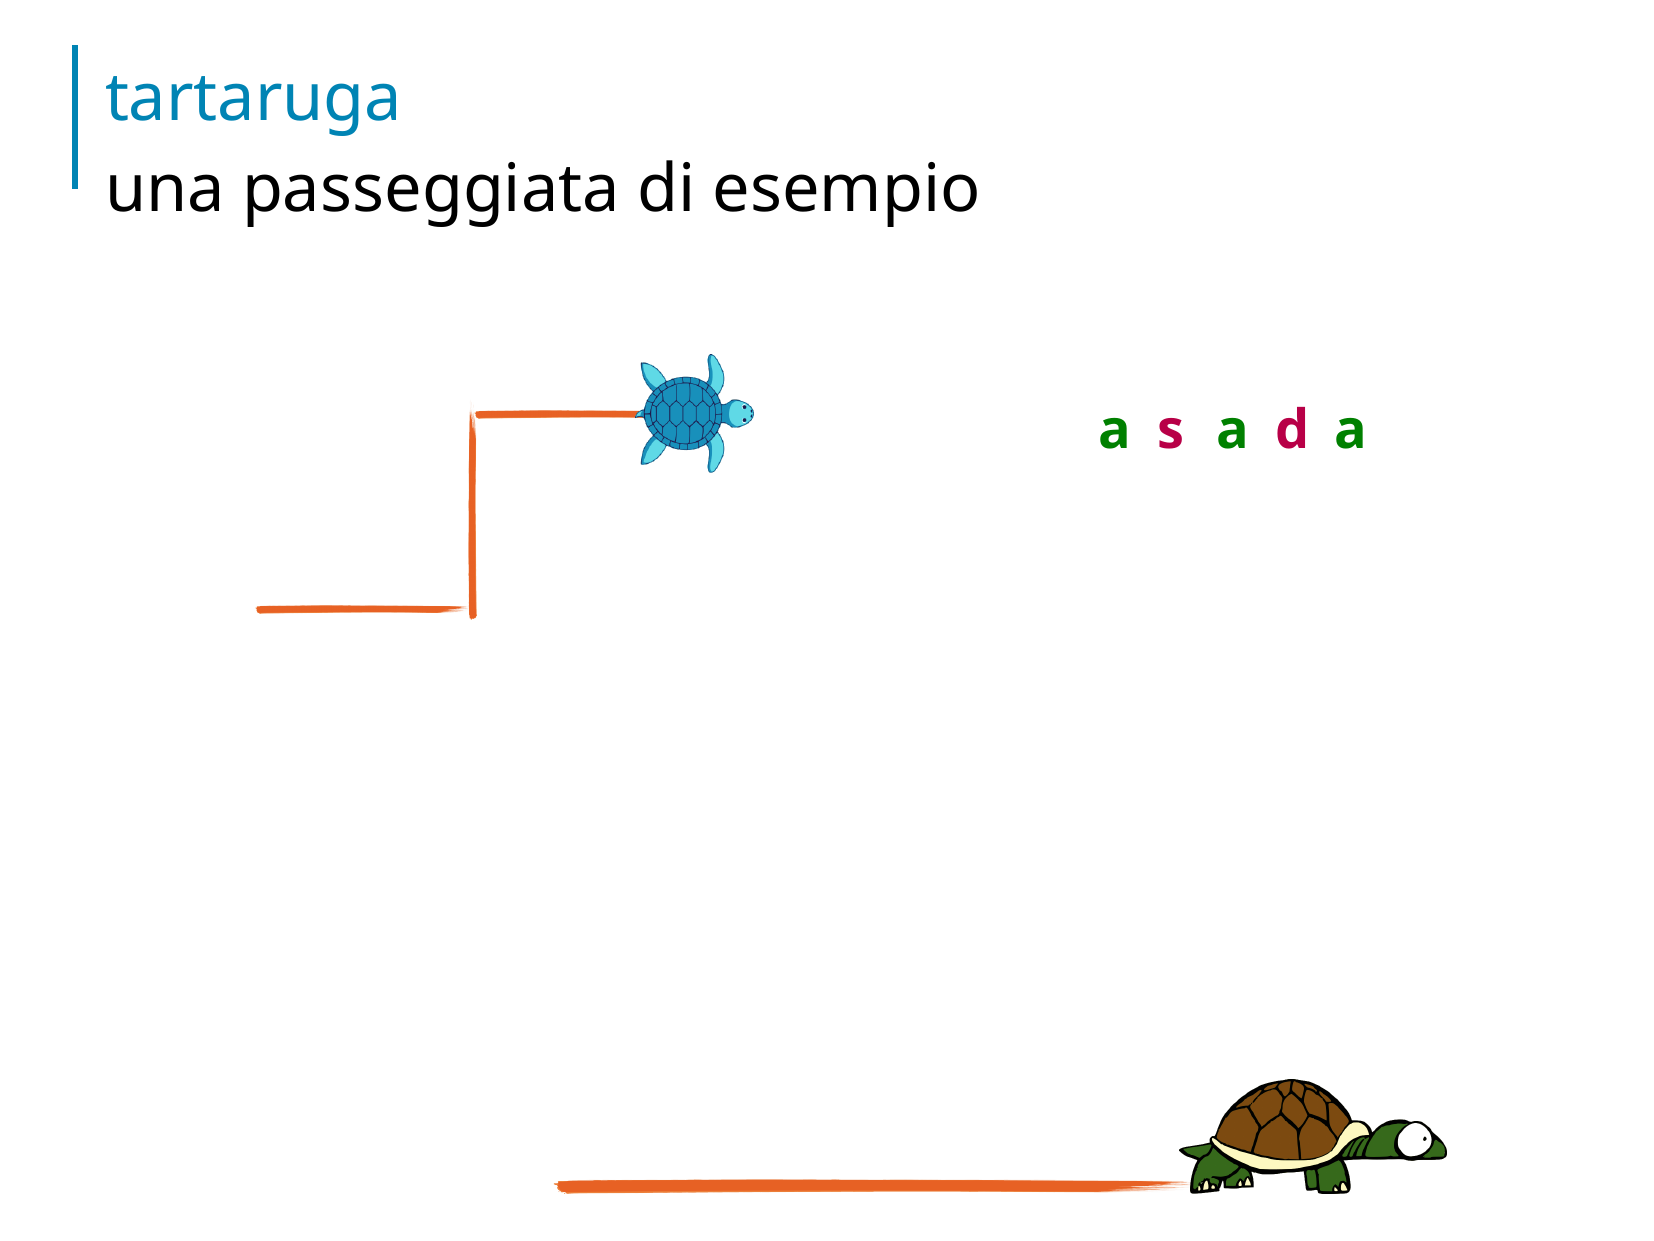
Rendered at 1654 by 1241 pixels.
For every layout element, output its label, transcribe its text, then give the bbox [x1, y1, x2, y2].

picture [553, 1079, 1447, 1194]
title tartaruga una passeggiata di esempio [105, 49, 1571, 200]
text_box a [1319, 383, 1396, 472]
picture [255, 354, 754, 620]
text_box s [1142, 383, 1201, 472]
text_box d [1260, 383, 1319, 472]
text_box a [1083, 383, 1142, 472]
text_box a [1201, 383, 1260, 472]
